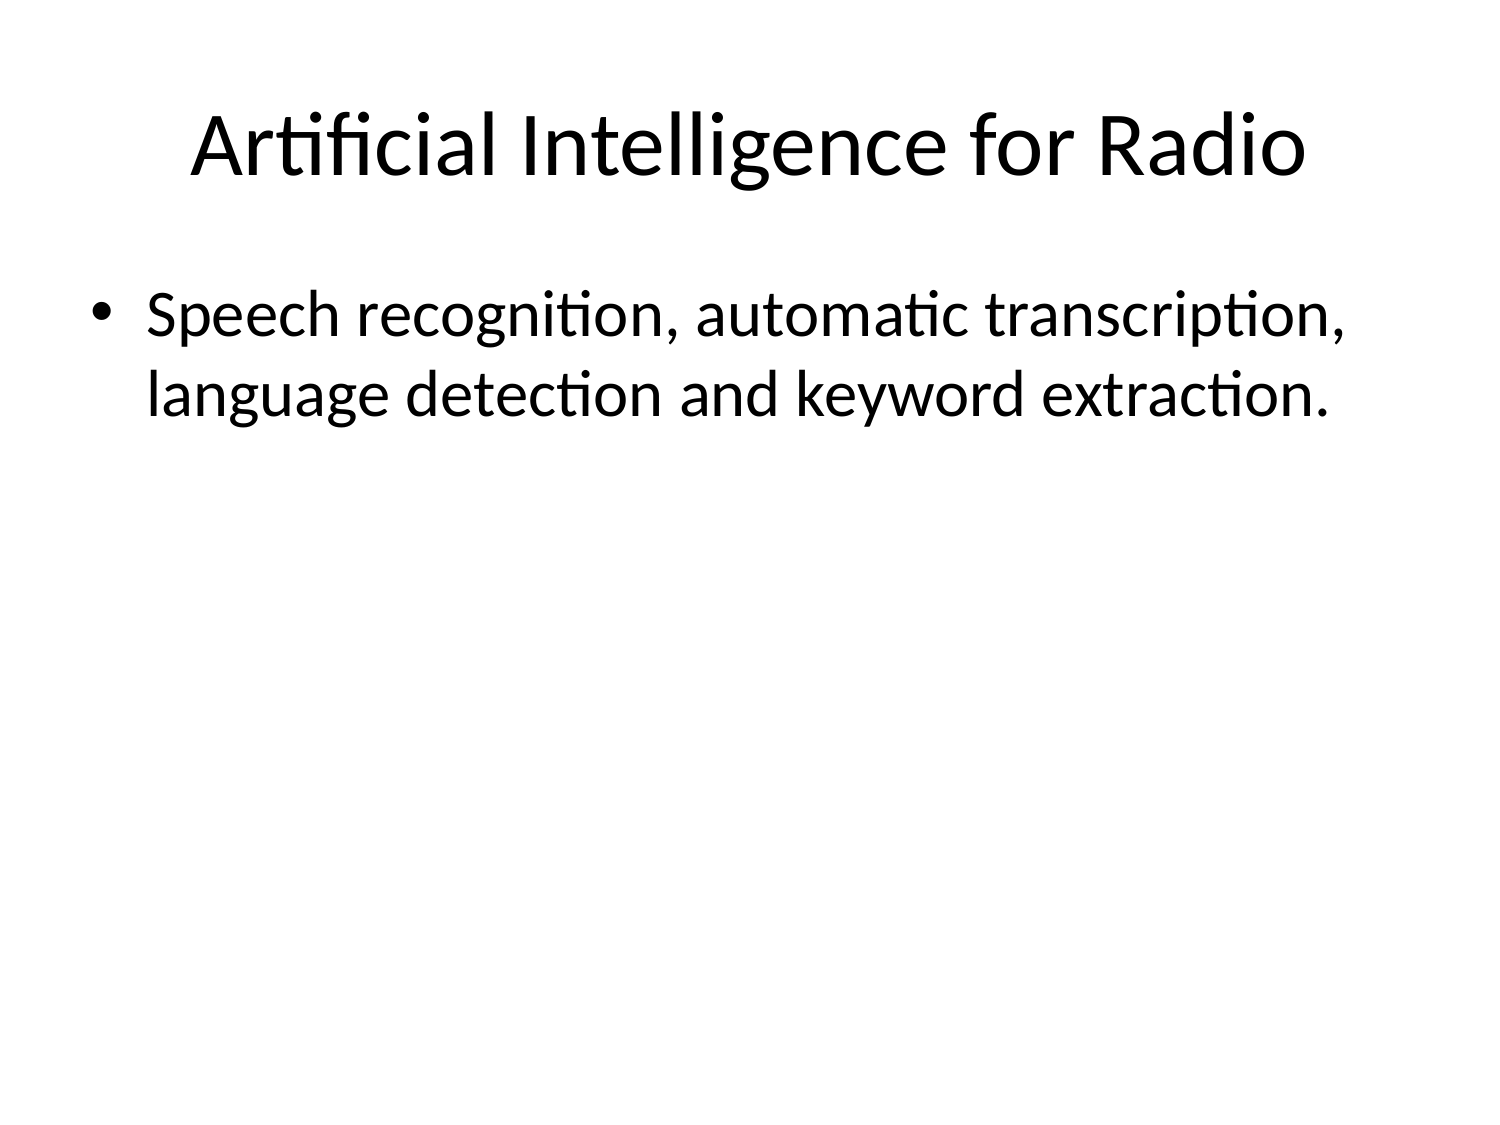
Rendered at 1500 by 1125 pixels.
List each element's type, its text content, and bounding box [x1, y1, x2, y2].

title Artificial Intelligence for Radio [75, 45, 1425, 233]
list Speech recognition, automatic transcription, language detection and keyword extraction. [75, 262, 1425, 1005]
